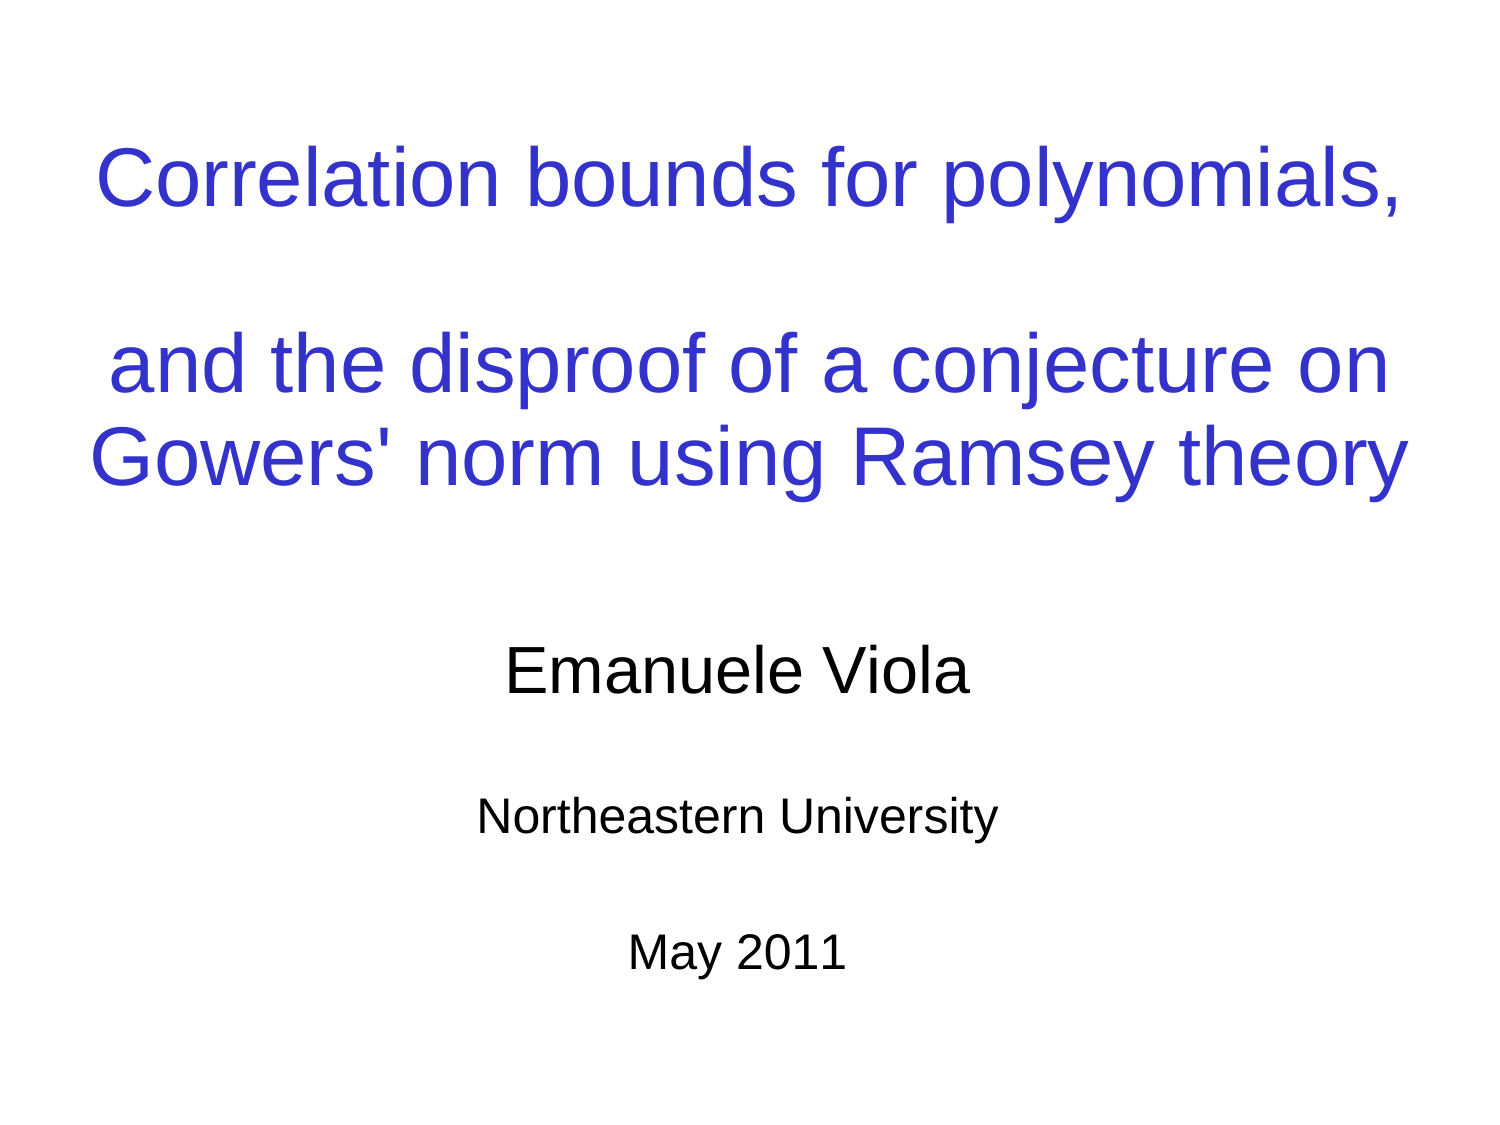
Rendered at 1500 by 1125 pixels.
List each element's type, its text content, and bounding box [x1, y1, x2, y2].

subtitle Emanuele Viola Northeastern University May 2011 [12, 624, 1463, 1051]
title Correlation bounds for polynomials, and the disproof of a conjecture on Gowers' norm using Ramsey theory [0, 123, 1500, 512]
